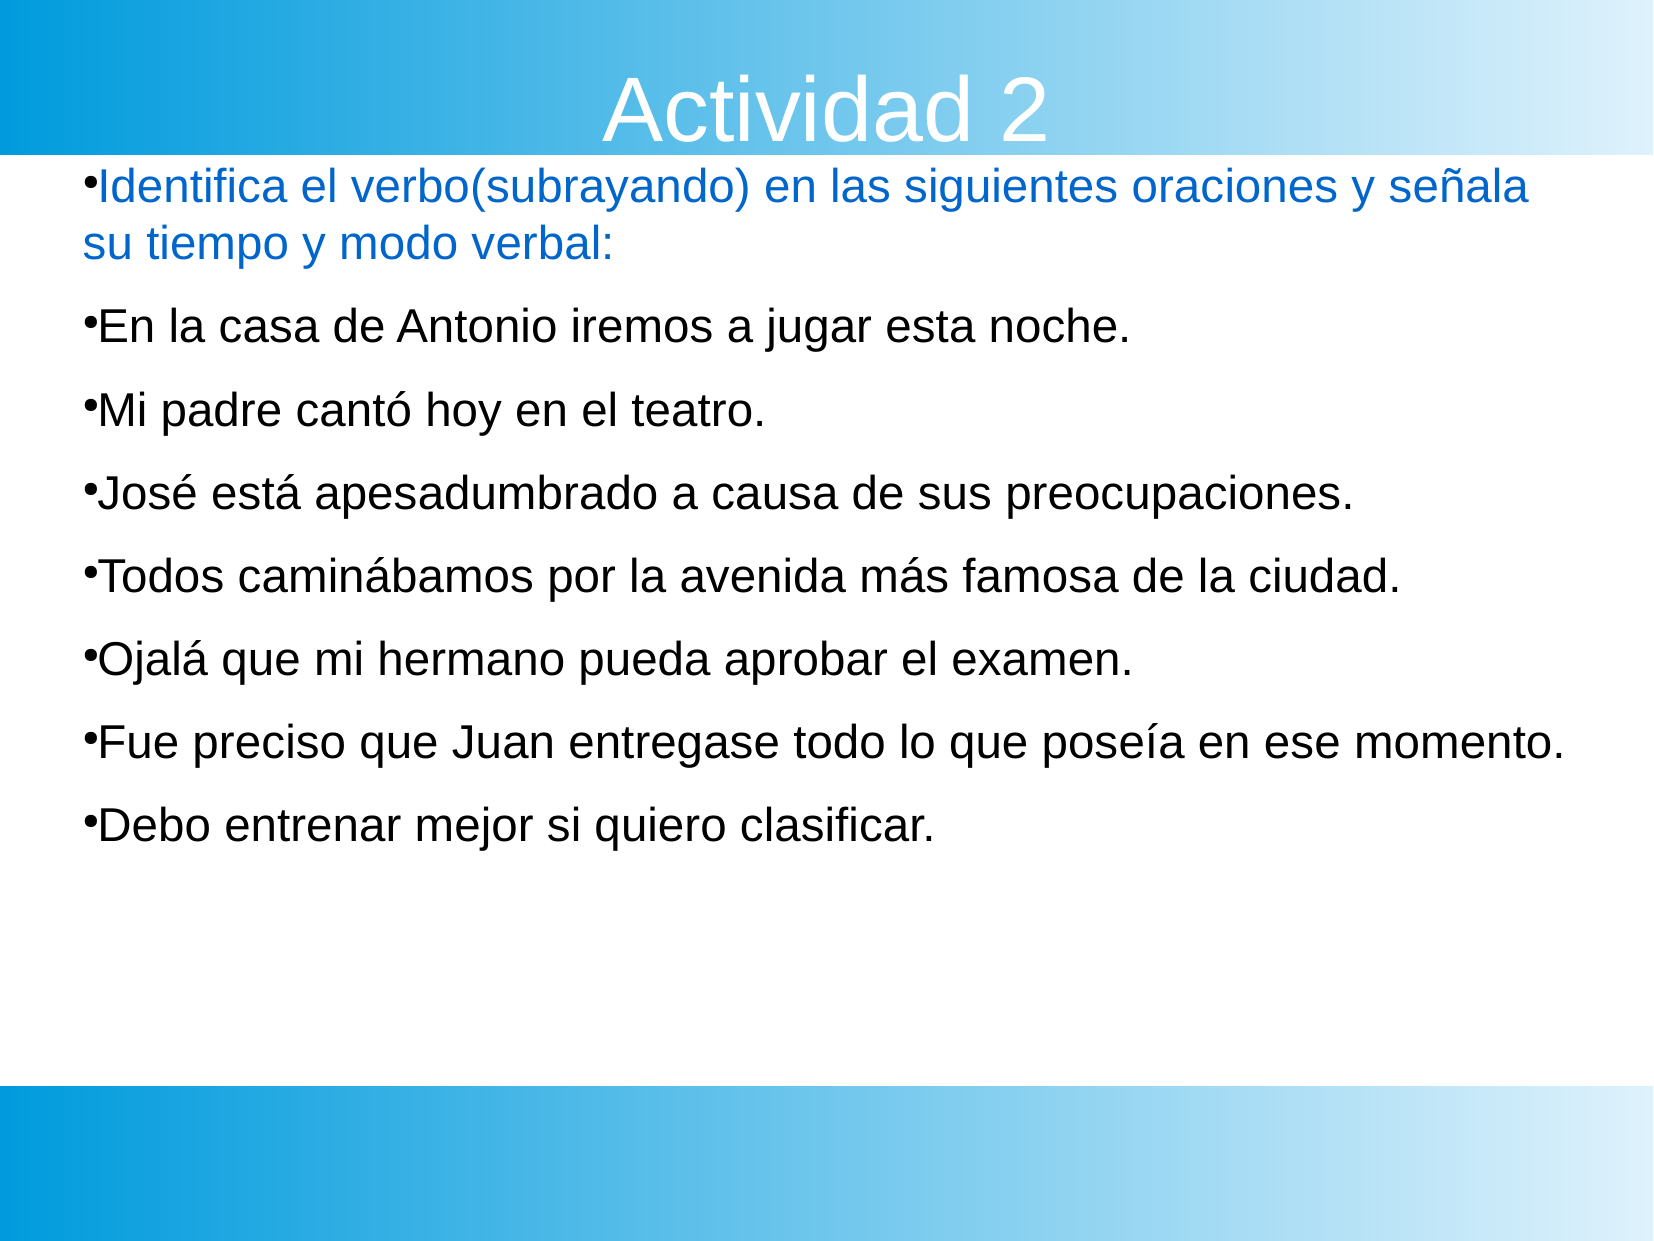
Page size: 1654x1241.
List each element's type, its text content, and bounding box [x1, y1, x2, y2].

list Identifica el verbo(subrayando) en las siguientes oraciones y señala su tiempo y modo verbal: En la casa de Antonio iremos a jugar esta noche. Mi padre cantó hoy en el teatro. José está apesadumbrado a causa de sus preocupaciones. Todos caminábamos por la avenida más famosa de la ciudad. Ojalá que mi hermano pueda aprobar el examen. Fue preciso que Juan entregase todo lo que poseía en ese momento. Debo entrenar mejor si quiero clasificar. [82, 154, 1571, 875]
title Actividad 2 [82, 49, 1571, 154]
